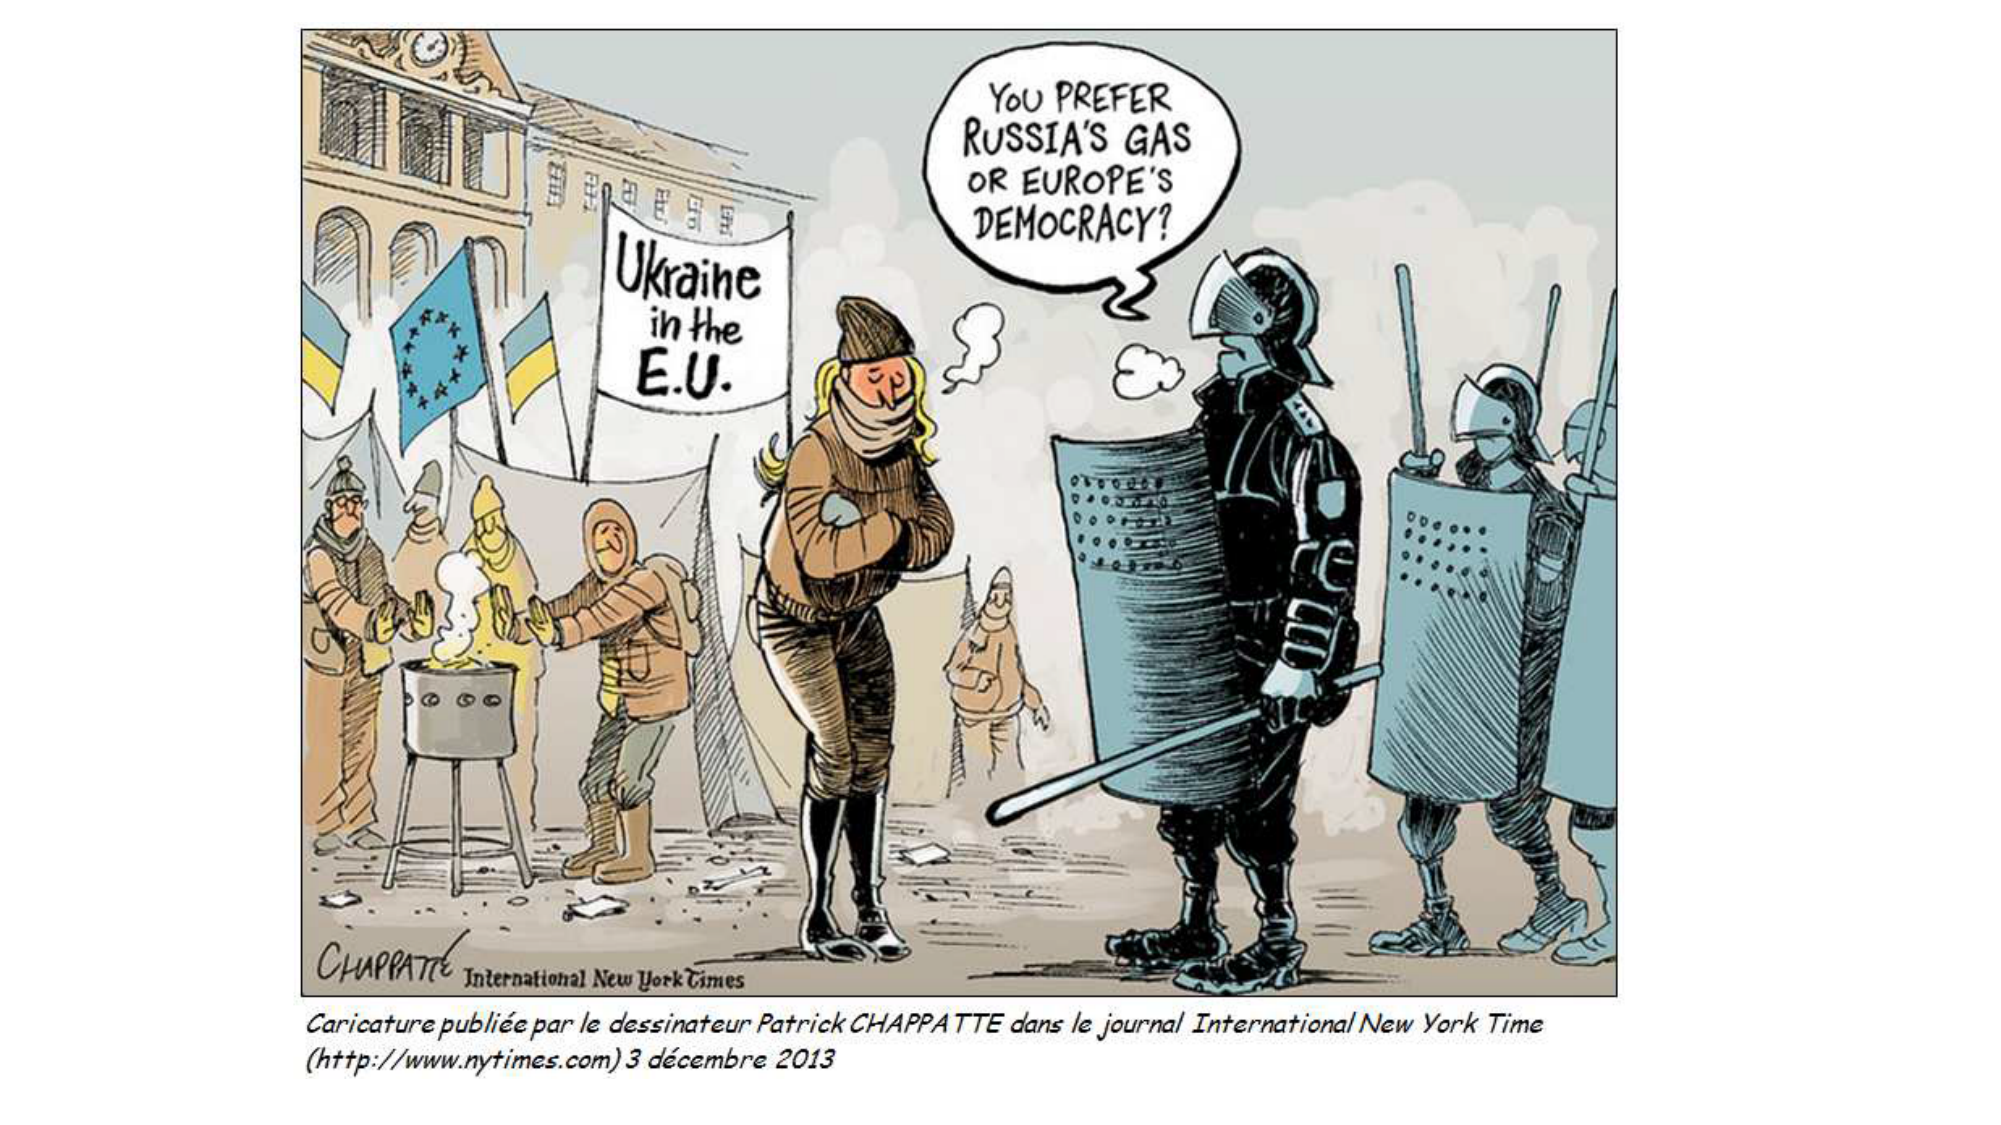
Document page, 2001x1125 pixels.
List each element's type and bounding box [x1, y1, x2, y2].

picture [293, 22, 1625, 1079]
